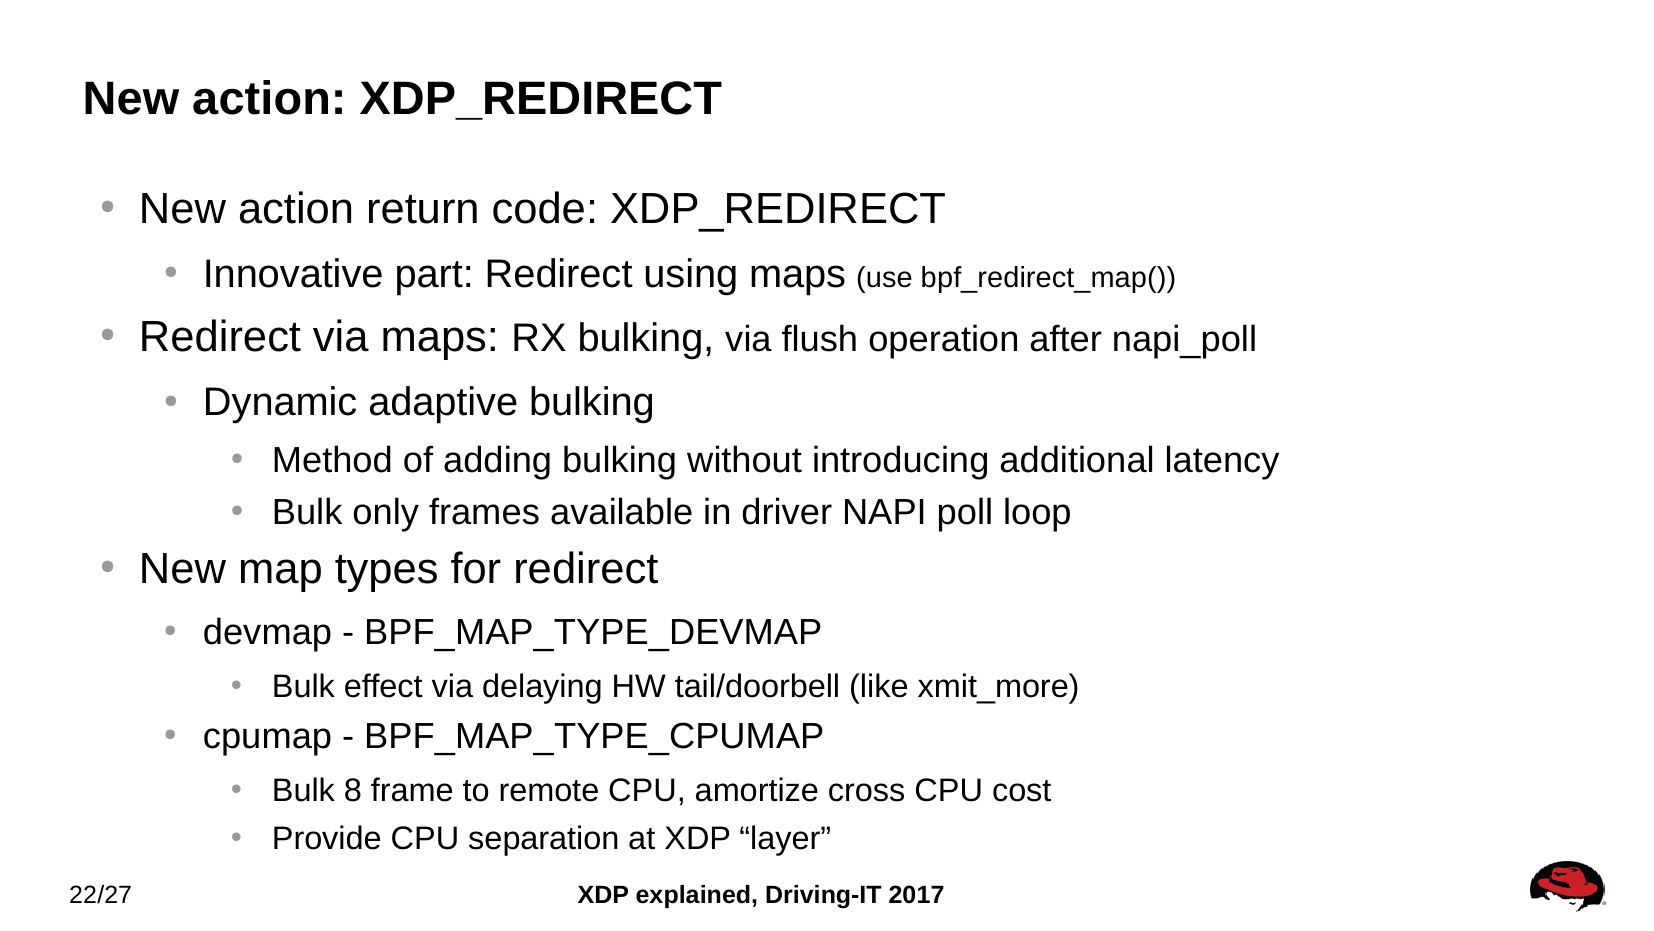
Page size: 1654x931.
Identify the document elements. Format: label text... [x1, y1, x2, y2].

picture [1529, 859, 1613, 918]
title New action: XDP_REDIRECT [82, 28, 1571, 169]
list New action return code: XDP_REDIRECT Innovative part: Redirect using maps (use bpf_redirect_map()) Redirect via maps: RX bulking, via flush operation after napi_poll Dynamic adaptive bulking Method of adding bulking without introducing additional latency Bulk only frames available in driver NAPI poll loop New map types for redirect devmap - BPF_MAP_TYPE_DEVMAP Bulk effect via delaying HW tail/doorbell (like xmit_more) cpumap - BPF_MAP_TYPE_CPUMAP Bulk 8 frame to remote CPU, amortize cross CPU cost Provide CPU separation at XDP “layer” [86, 183, 1575, 863]
